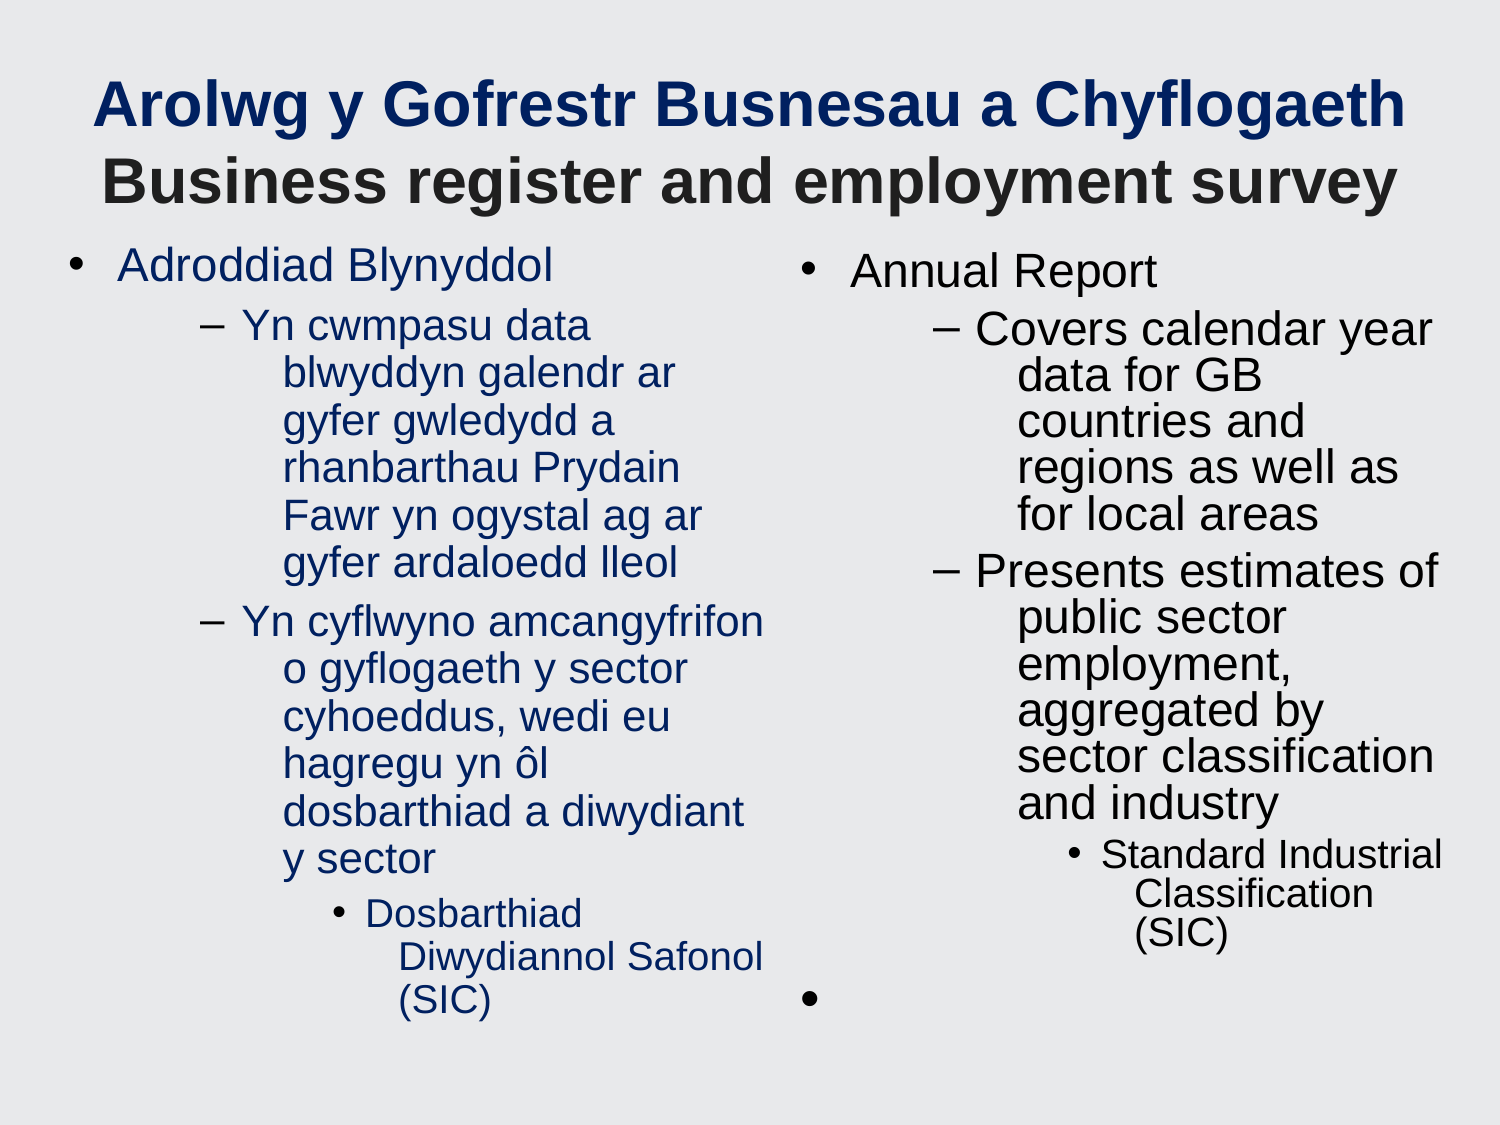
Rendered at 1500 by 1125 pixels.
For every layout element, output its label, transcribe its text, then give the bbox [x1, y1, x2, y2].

text_box Adroddiad Blynyddol Yn cwmpasu data blwyddyn galendr ar gyfer gwledydd a rhanbarthau Prydain Fawr yn ogystal ag ar gyfer ardaloedd lleol Yn cyflwyno amcangyfrifon o gyflogaeth y sector cyhoeddus, wedi eu hagregu yn ôl dosbarthiad a diwydiant y sector Dosbarthiad Diwydiannol Safonol (SIC) [53, 232, 786, 1080]
title Arolwg y Gofrestr Busnesau a Chyflogaeth Business register and employment survey [75, 45, 1426, 233]
list Annual Report Covers calendar year data for GB countries and regions as well as for local areas Presents estimates of public sector employment, aggregated by sector classification and industry Standard Industrial Classification (SIC) [786, 243, 1461, 986]
